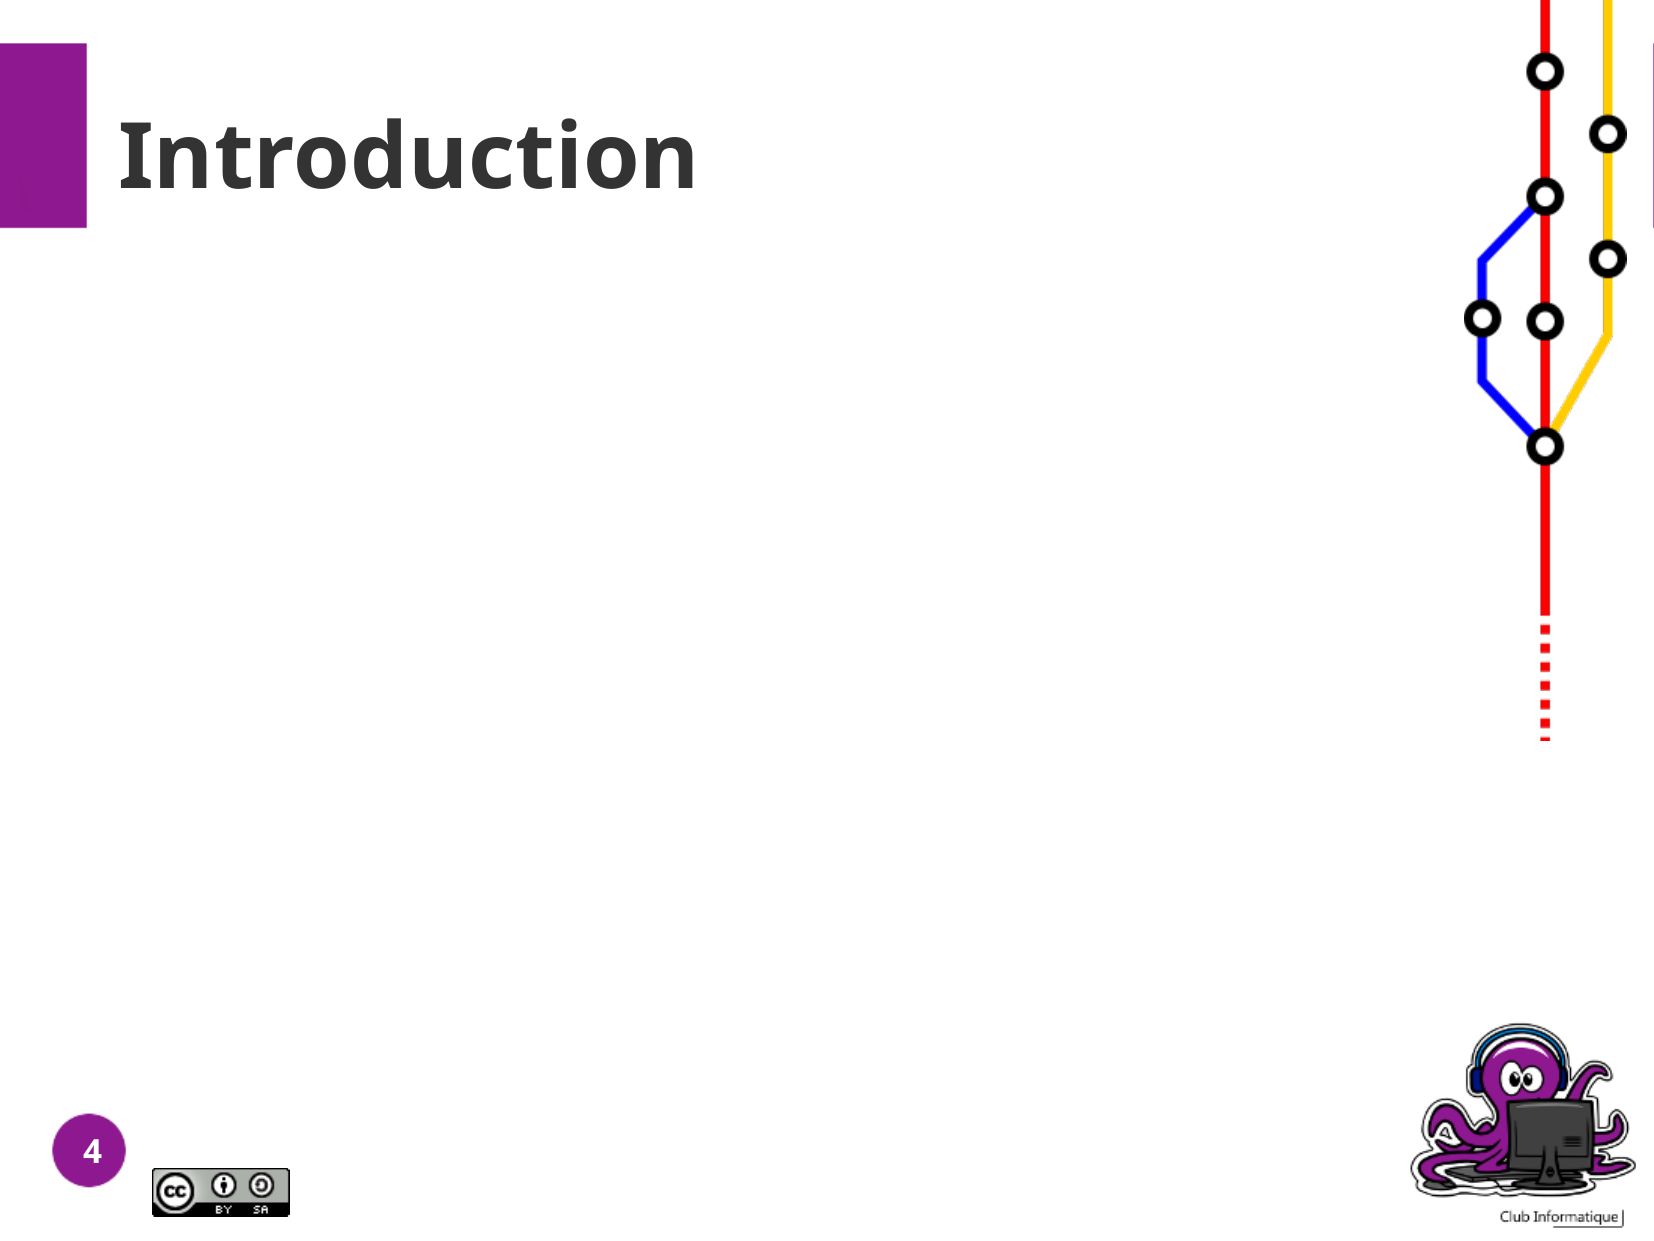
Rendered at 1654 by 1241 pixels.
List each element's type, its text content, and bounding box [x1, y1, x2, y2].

picture [0, 0, 1654, 1241]
title Introduction [118, 49, 1571, 257]
